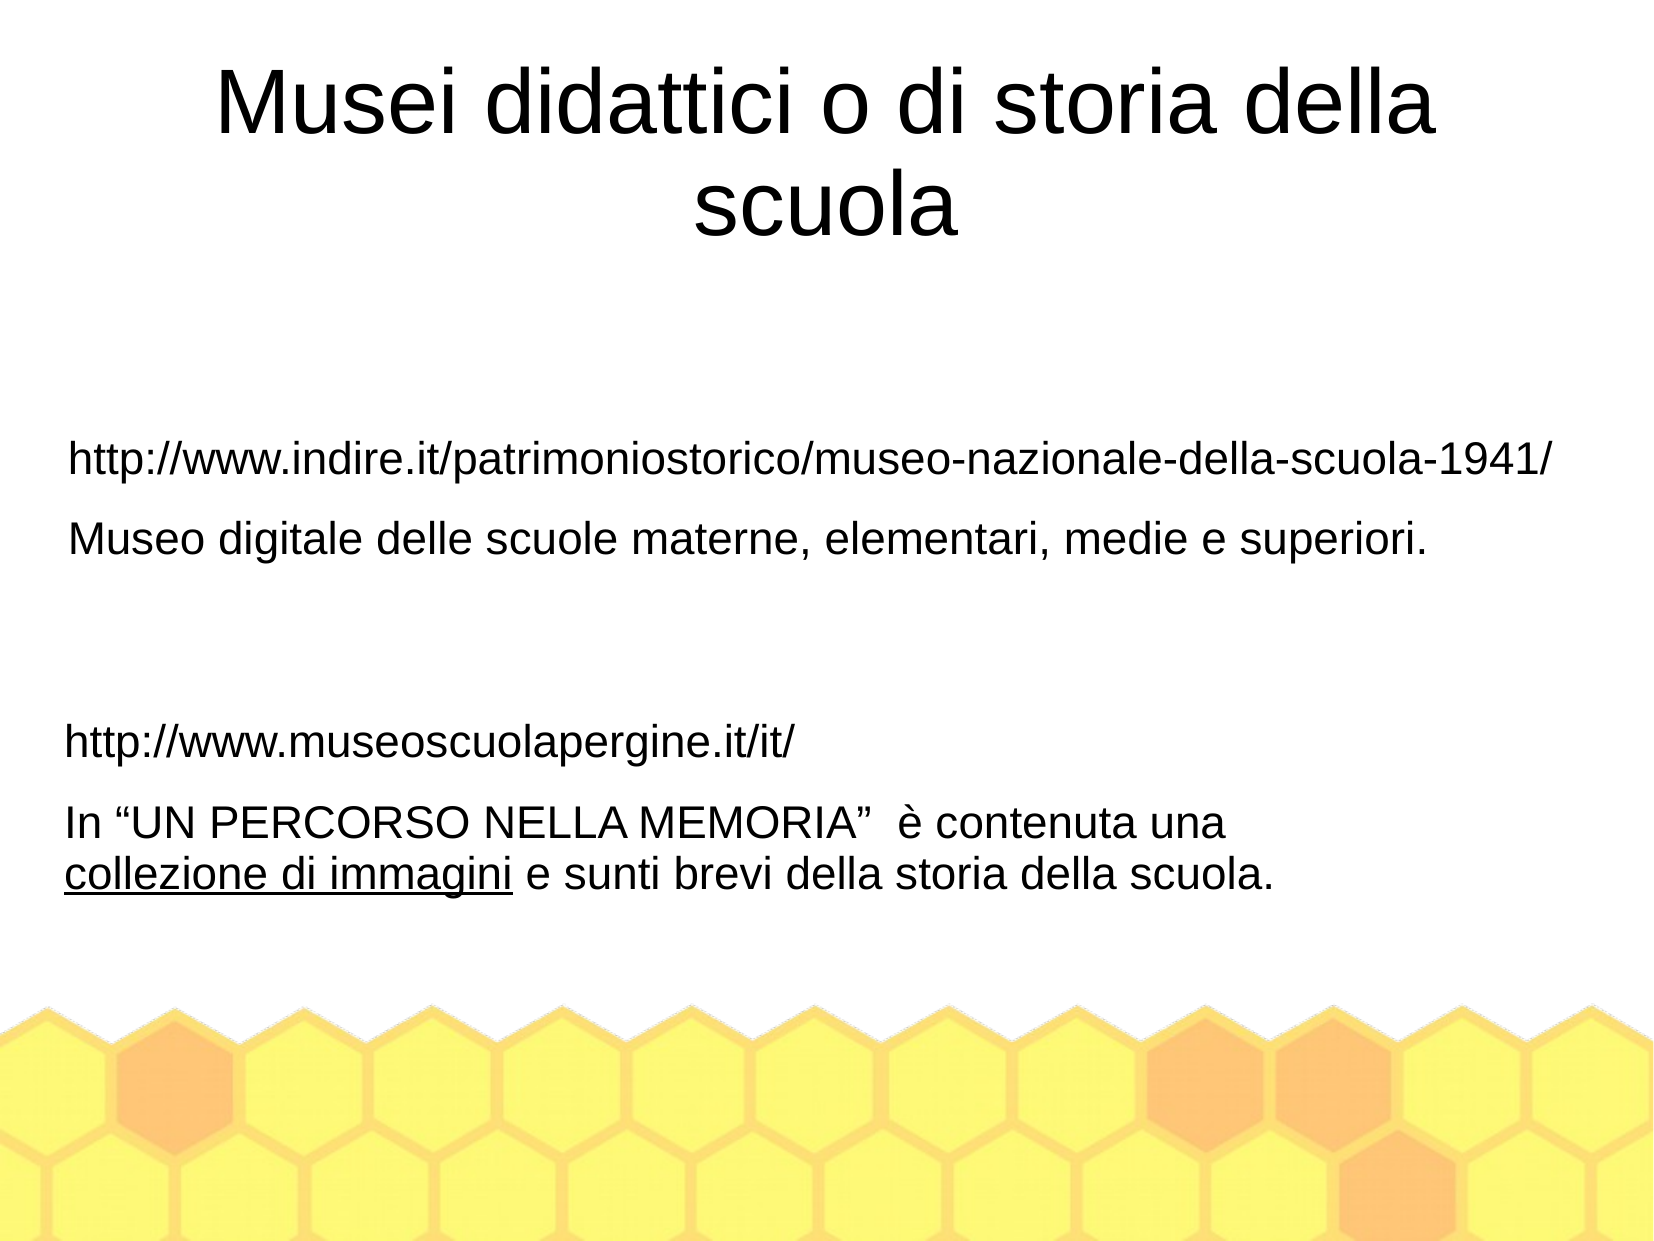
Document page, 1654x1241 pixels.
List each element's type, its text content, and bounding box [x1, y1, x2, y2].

picture [0, 1001, 1654, 1241]
title Musei didattici o di storia della scuola [82, 49, 1571, 257]
text_box http://www.museoscuolapergine.it/it/ In “UN PERCORSO NELLA MEMORIA” è contenuta una collezione di immagini e sunti brevi della storia della scuola. [49, 708, 1418, 907]
text_box http://www.indire.it/patrimoniostorico/museo-nazionale-della-scuola-1941/ Museo digitale delle scuole materne, elementari, medie e superiori. [53, 425, 1601, 626]
